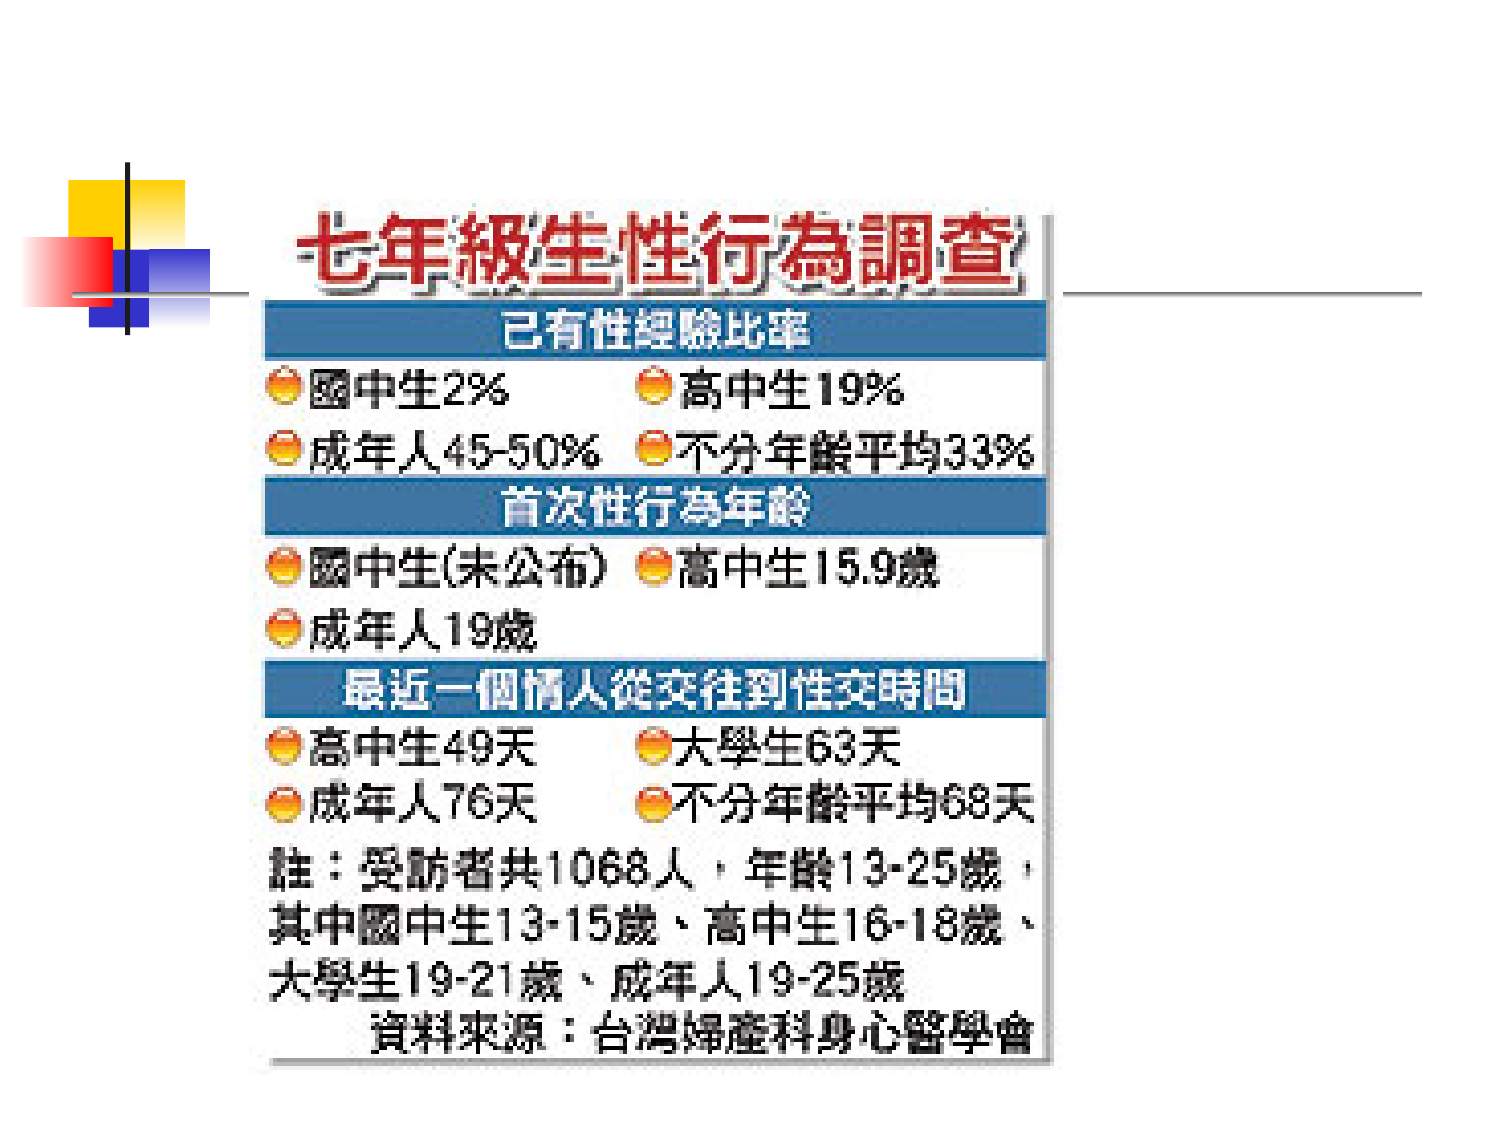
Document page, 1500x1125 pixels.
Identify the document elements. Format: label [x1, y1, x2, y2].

picture [249, 199, 1063, 1075]
